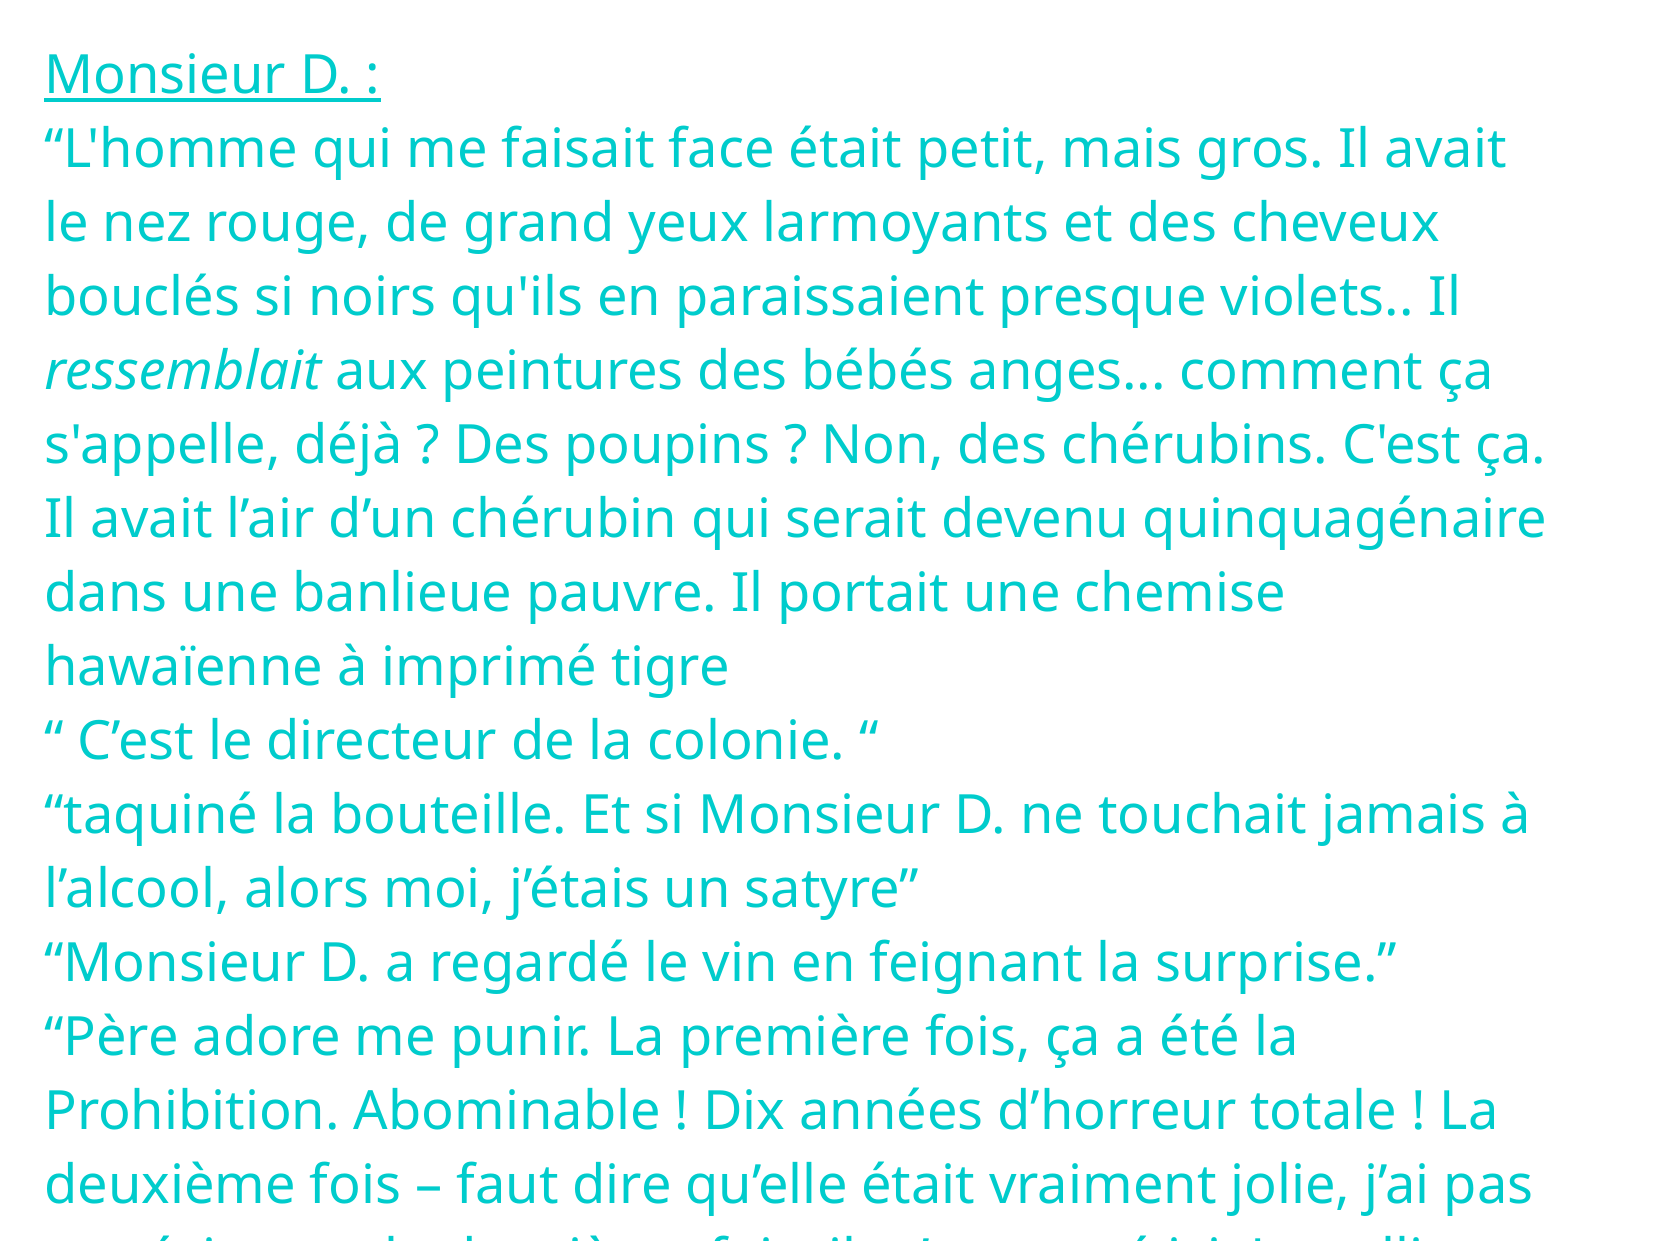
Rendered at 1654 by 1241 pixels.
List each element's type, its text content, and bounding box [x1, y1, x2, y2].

text_box Monsieur D. : “L'homme qui me faisait face était petit, mais gros. Il avait le nez rouge, de grand yeux larmoyants et des cheveux bouclés si noirs qu'ils en paraissaient presque violets.. Il ressemblait aux peintures des bébés anges... comment ça s'appelle, déjà ? Des poupins ? Non, des chérubins. C'est ça. Il avait l’air d’un chérubin qui serait devenu quinquagénaire dans une banlieue pauvre. Il portait une chemise hawaïenne à imprimé tigre “ C’est le directeur de la colonie. “ “taquiné la bouteille. Et si Monsieur D. ne touchait jamais à l’alcool, alors moi, j’étais un satyre” “Monsieur D. a regardé le vin en feignant la surprise.” “Père adore me punir. La première fois, ça a été la Prohibition. Abominable ! Dix années d’horreur totale ! La deuxième fois – faut dire qu’elle était vraiment jolie, j’ai pas pu résister –, la deuxième fois, il m’a envoyé ici. La colline des Sang-Mêlé” [29, 28, 1565, 1241]
